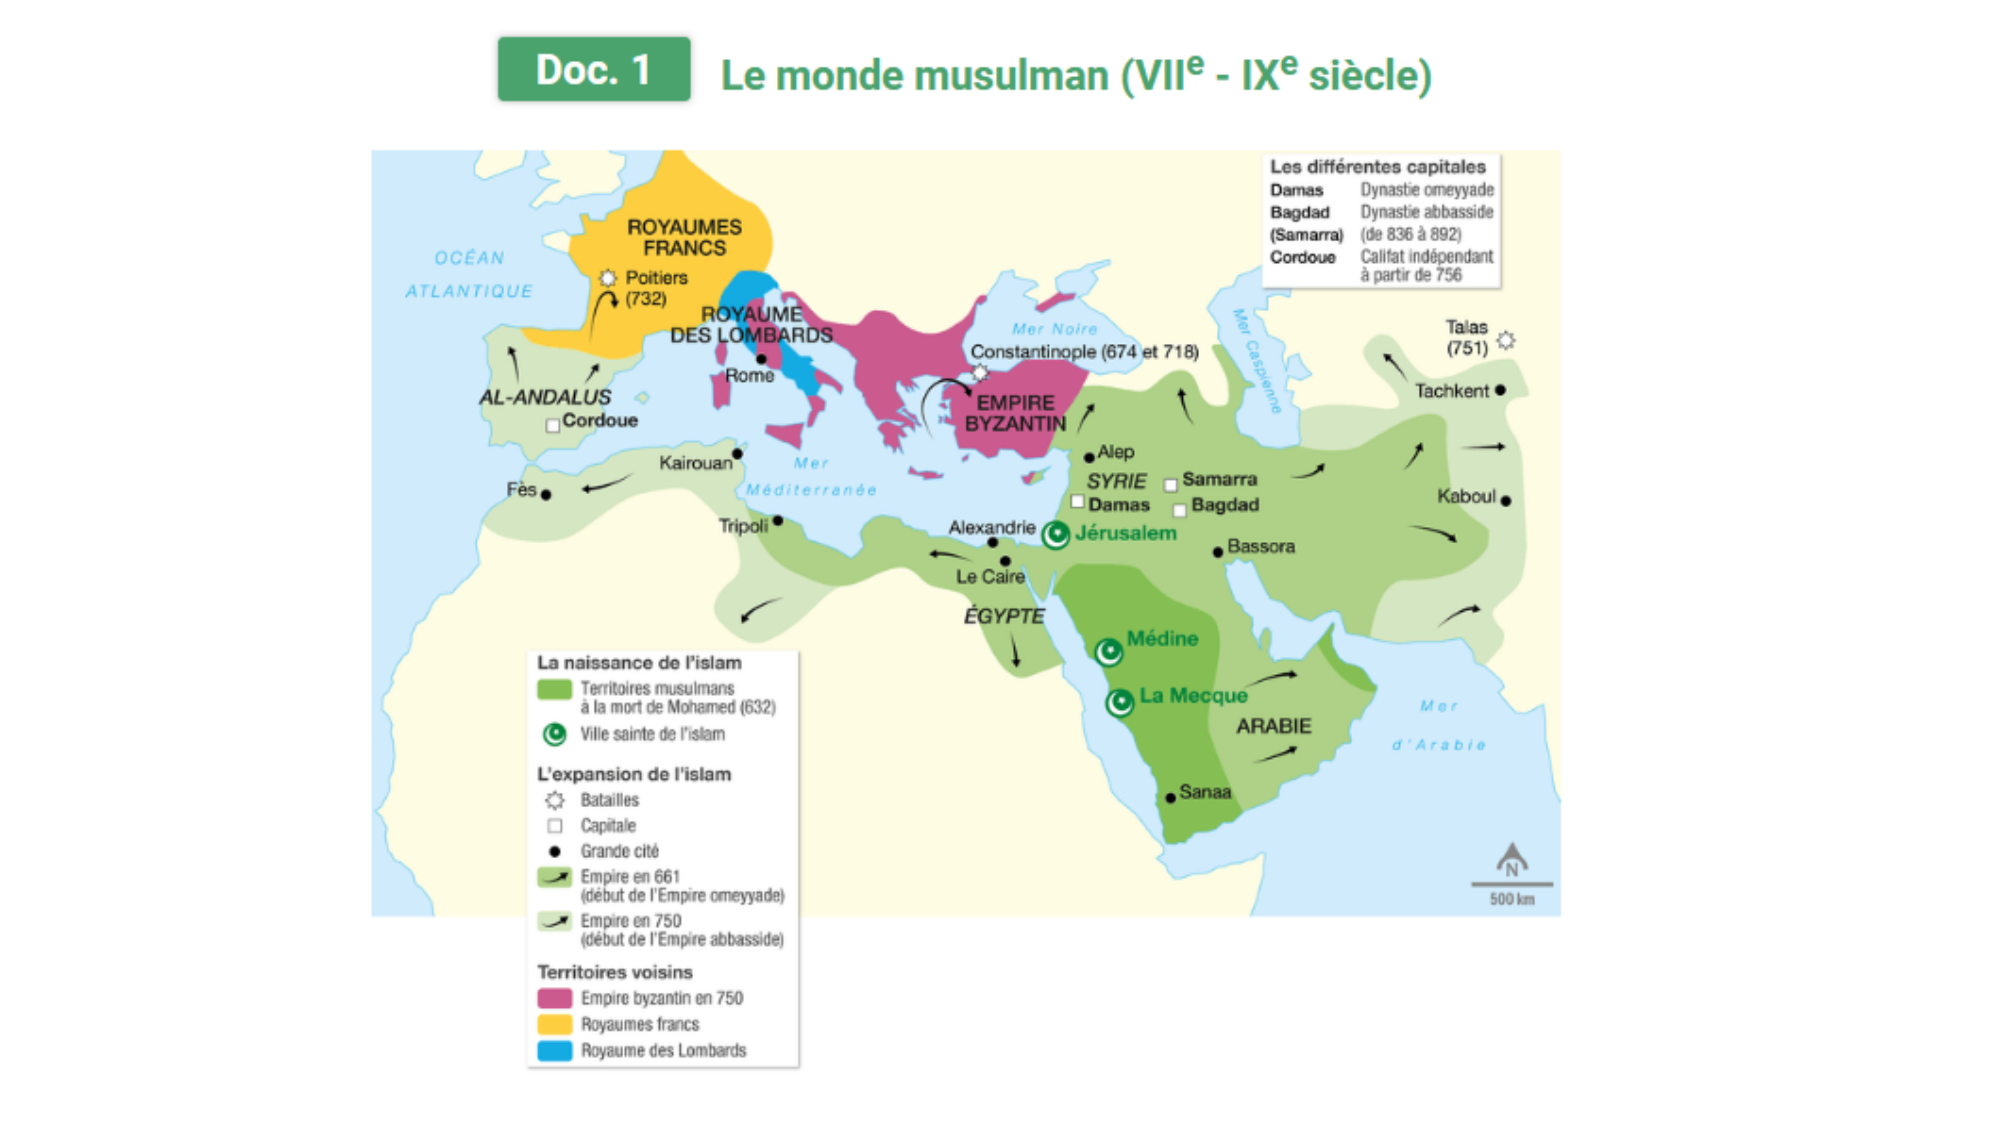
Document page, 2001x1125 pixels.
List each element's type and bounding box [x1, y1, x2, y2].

picture [355, 28, 1637, 1090]
